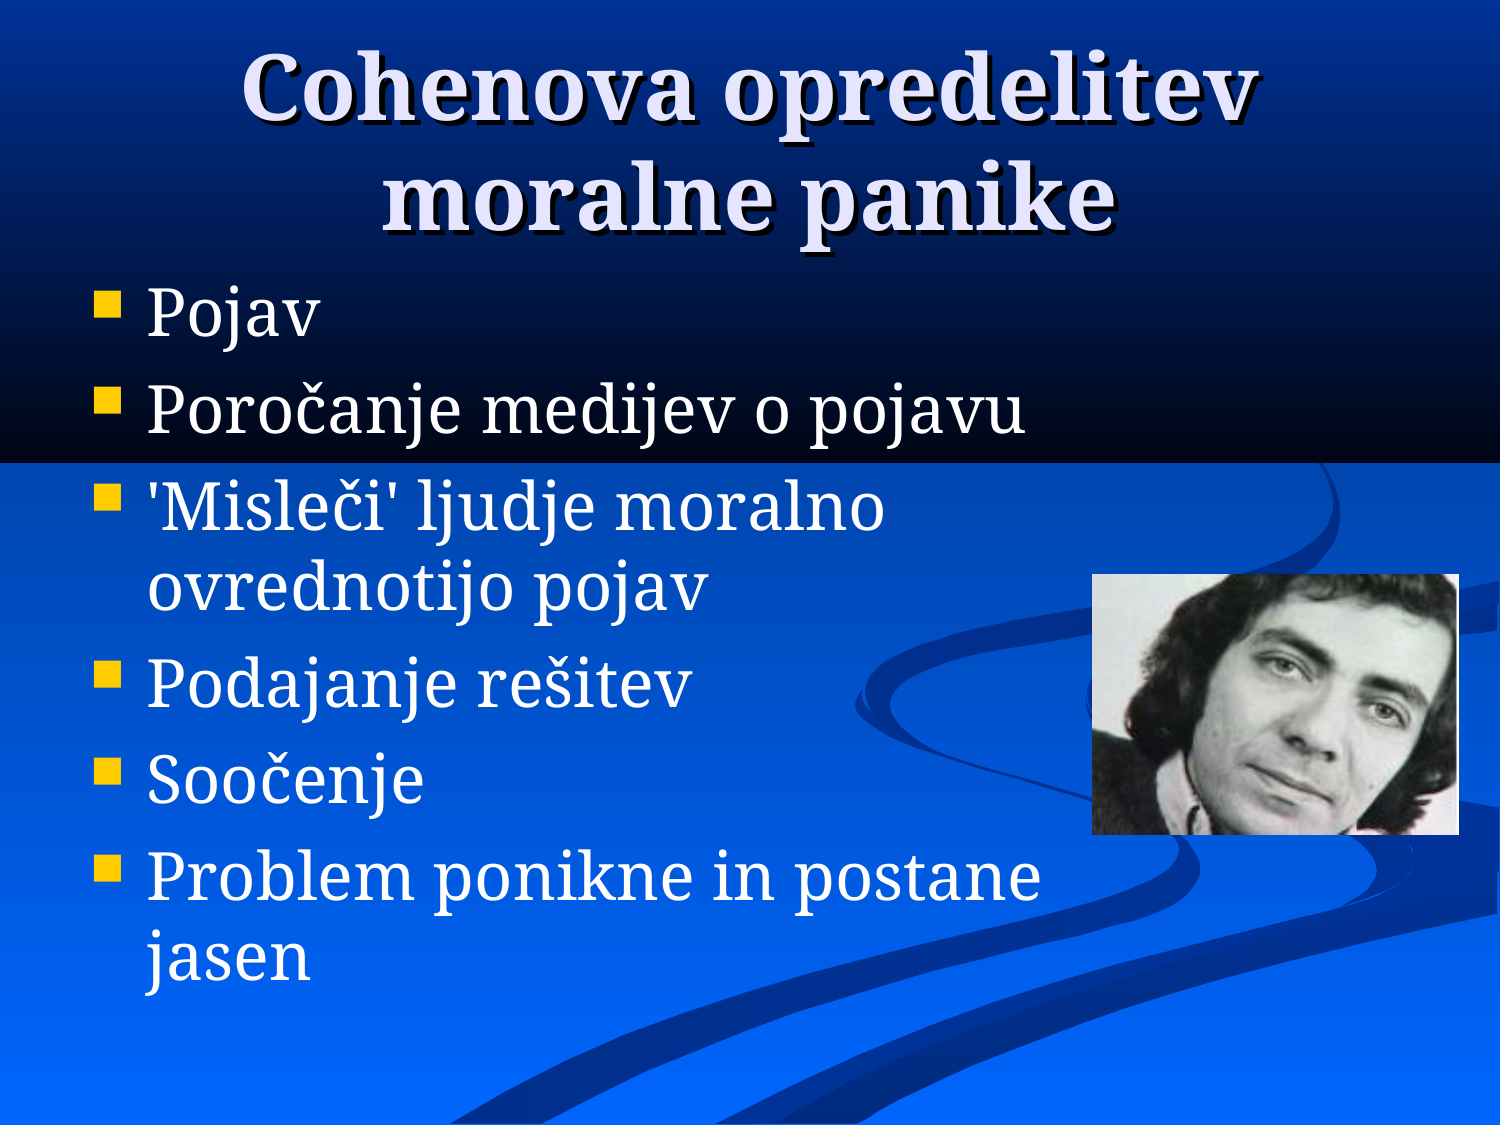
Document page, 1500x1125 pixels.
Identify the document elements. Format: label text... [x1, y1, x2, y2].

title Cohenova opredelitev moralne panike [75, 21, 1426, 257]
picture [1092, 574, 1459, 835]
list Pojav Poročanje medijev o pojavu 'Misleči' ljudje moralno ovrednotijo pojav Podajanje rešitev Soočenje Problem ponikne in postane jasen [75, 262, 1117, 1018]
